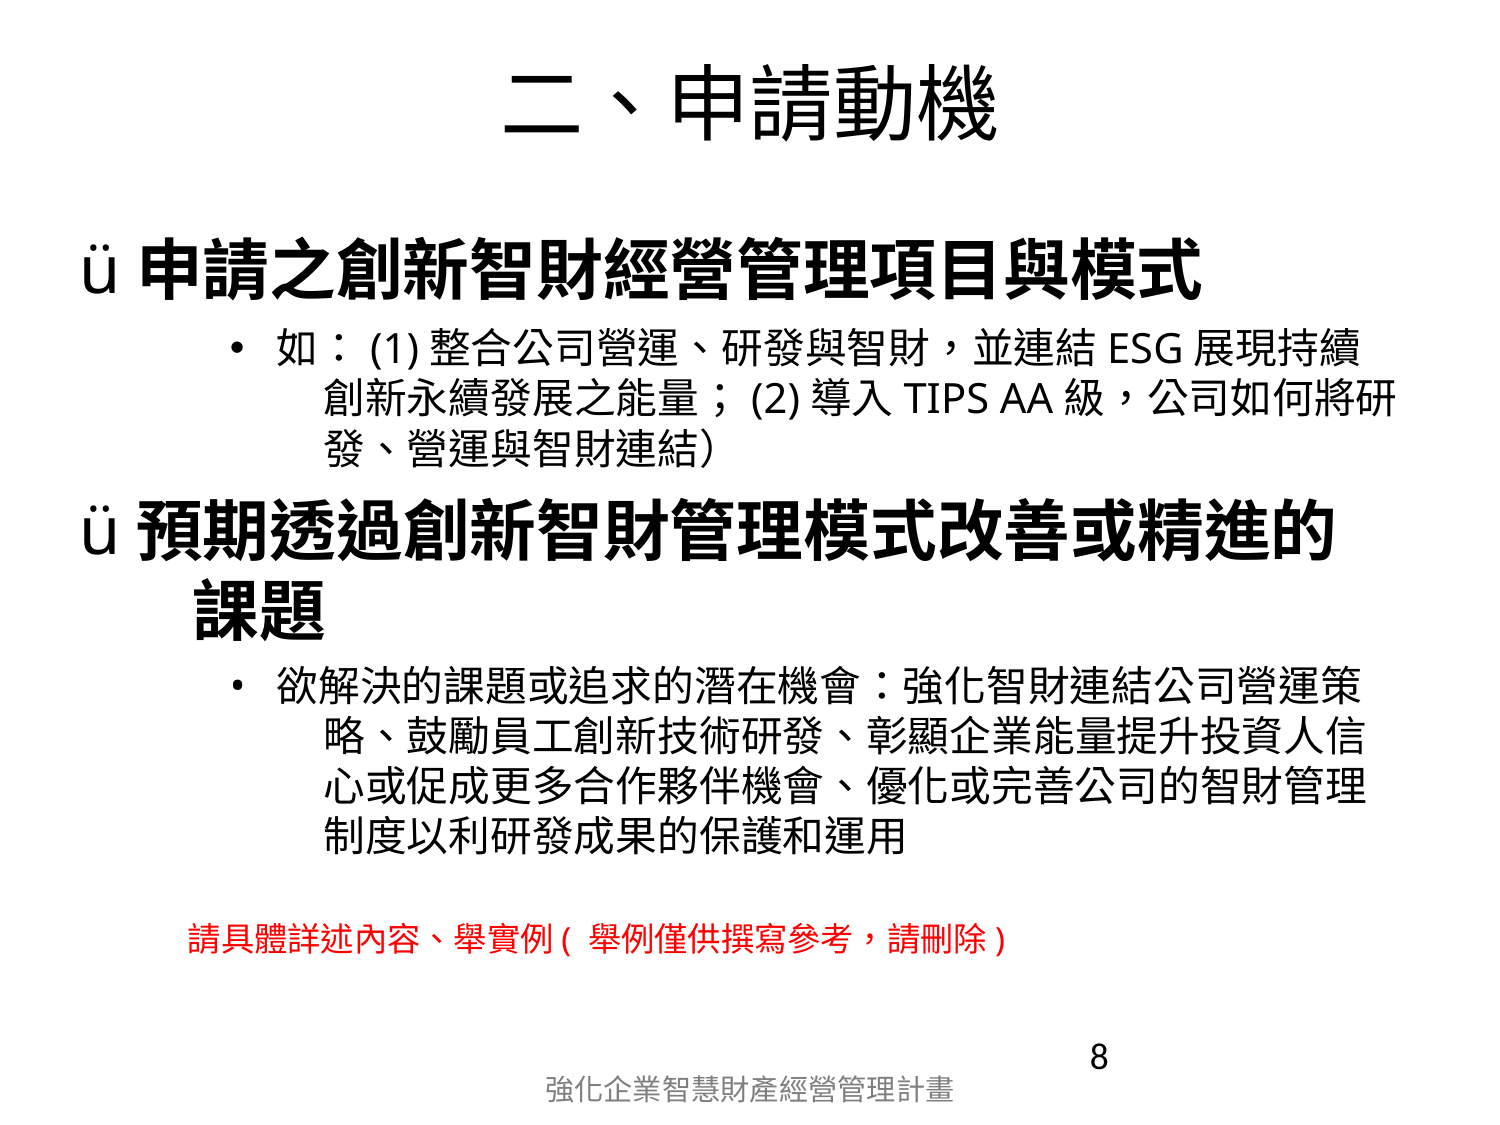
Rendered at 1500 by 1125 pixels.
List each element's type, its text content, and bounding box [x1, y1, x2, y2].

text_box 8 [1074, 1024, 1426, 1103]
title 二、申請動機 [75, 7, 1426, 195]
list 申請之創新智財經營管理項目與模式 如：(1)整合公司營運、研發與智財，並連結ESG展現持續創新永續發展之能量；(2)導入TIPS AA級，公司如何將研發、營運與智財連結） 預期透過創新智財管理模式改善或精進的課題 欲解決的課題或追求的潛在機會：強化智財連結公司營運策略、鼓勵員工創新技術研發、彰顯企業能量提升投資人信心或促成更多合作夥伴機會、優化或完善公司的智財管理制度以利研發成果的保護和運用 [64, 220, 1415, 963]
text_box 強化企業智慧財產經營管理計畫 [512, 1063, 988, 1125]
text_box 請具體詳述內容、舉實例( 舉例僅供撰寫參考，請刪除) [172, 910, 1307, 966]
